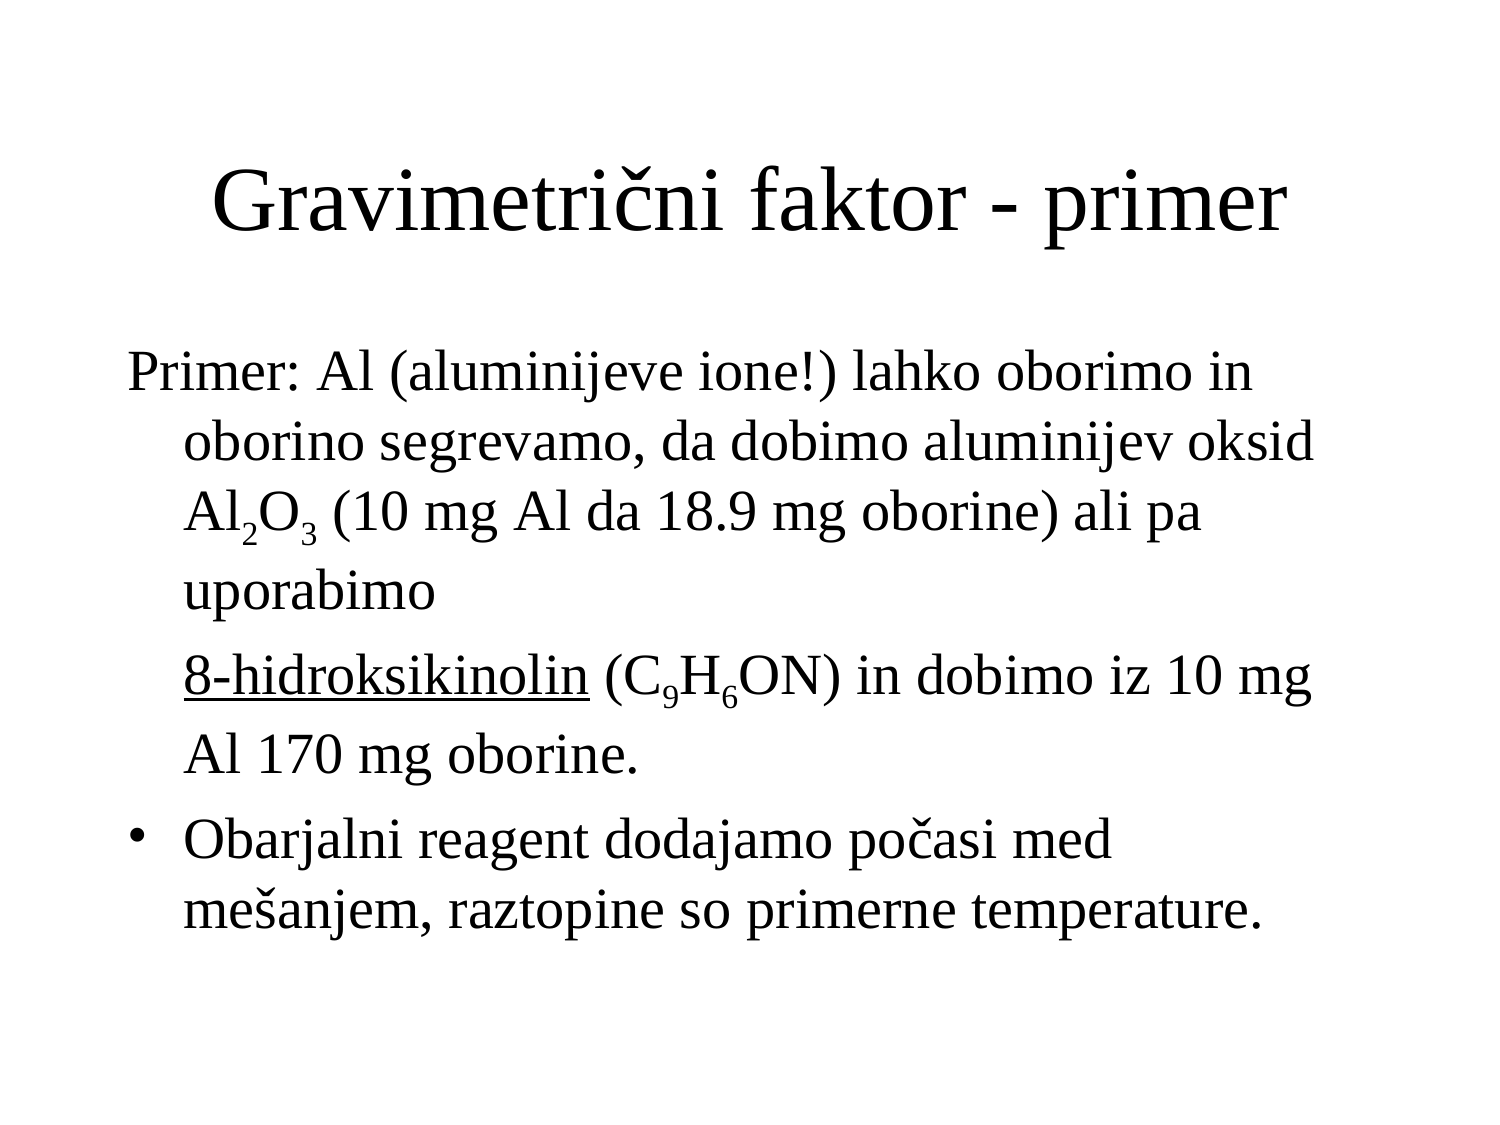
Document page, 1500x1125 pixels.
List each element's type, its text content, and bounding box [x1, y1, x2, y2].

list Primer: Al (aluminijeve ione!) lahko oborimo in oborino segrevamo, da dobimo aluminijev oksid Al2O3 (10 mg Al da 18.9 mg oborine) ali pa uporabimo 8-hidroksikinolin (C9H6ON) in dobimo iz 10 mg Al 170 mg oborine. Obarjalni reagent dodajamo počasi med mešanjem, raztopine so primerne temperature. [112, 324, 1388, 1034]
title Gravimetrični faktor - primer [112, 99, 1388, 288]
